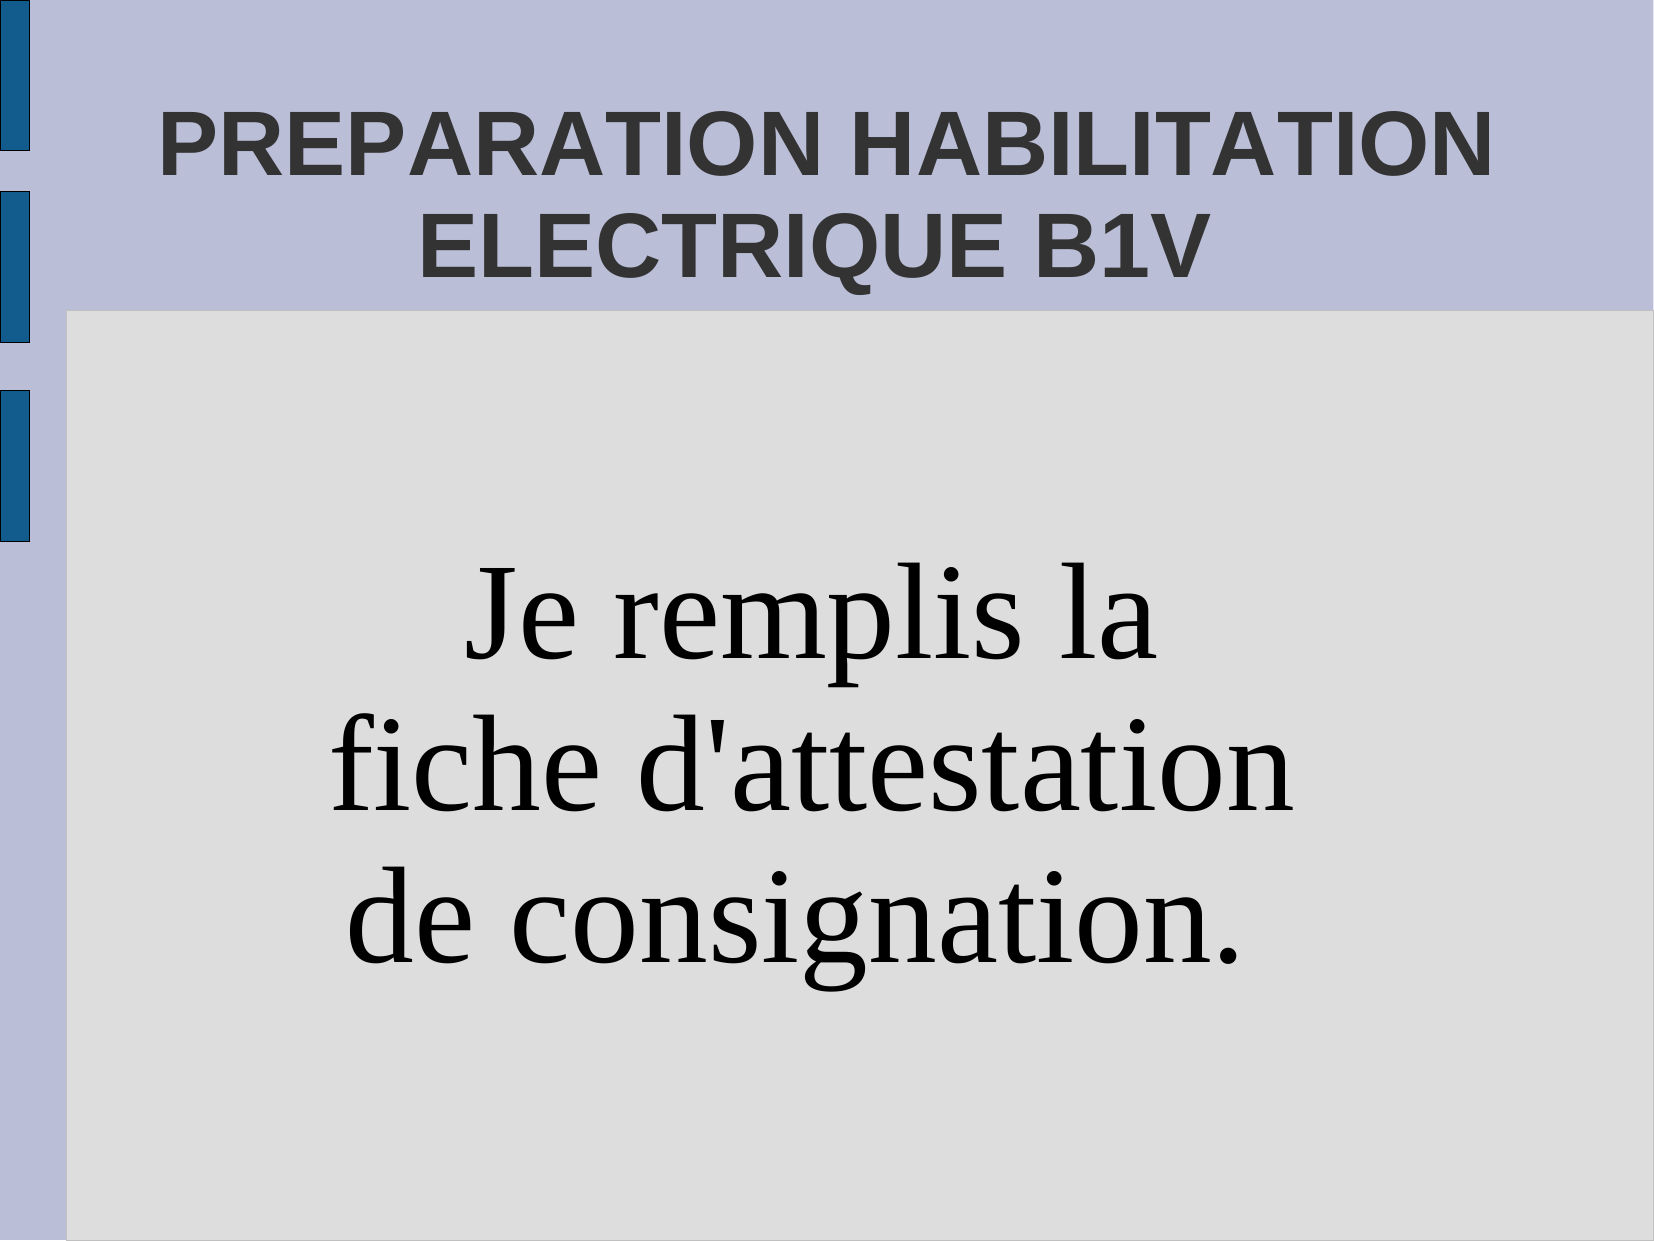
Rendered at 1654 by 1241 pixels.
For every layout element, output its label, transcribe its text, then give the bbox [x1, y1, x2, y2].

text_box Je remplis la fiche d'attestation de consignation. [123, 404, 1536, 1124]
title PREPARATION HABILITATION ELECTRIQUE B1V [121, 91, 1534, 299]
